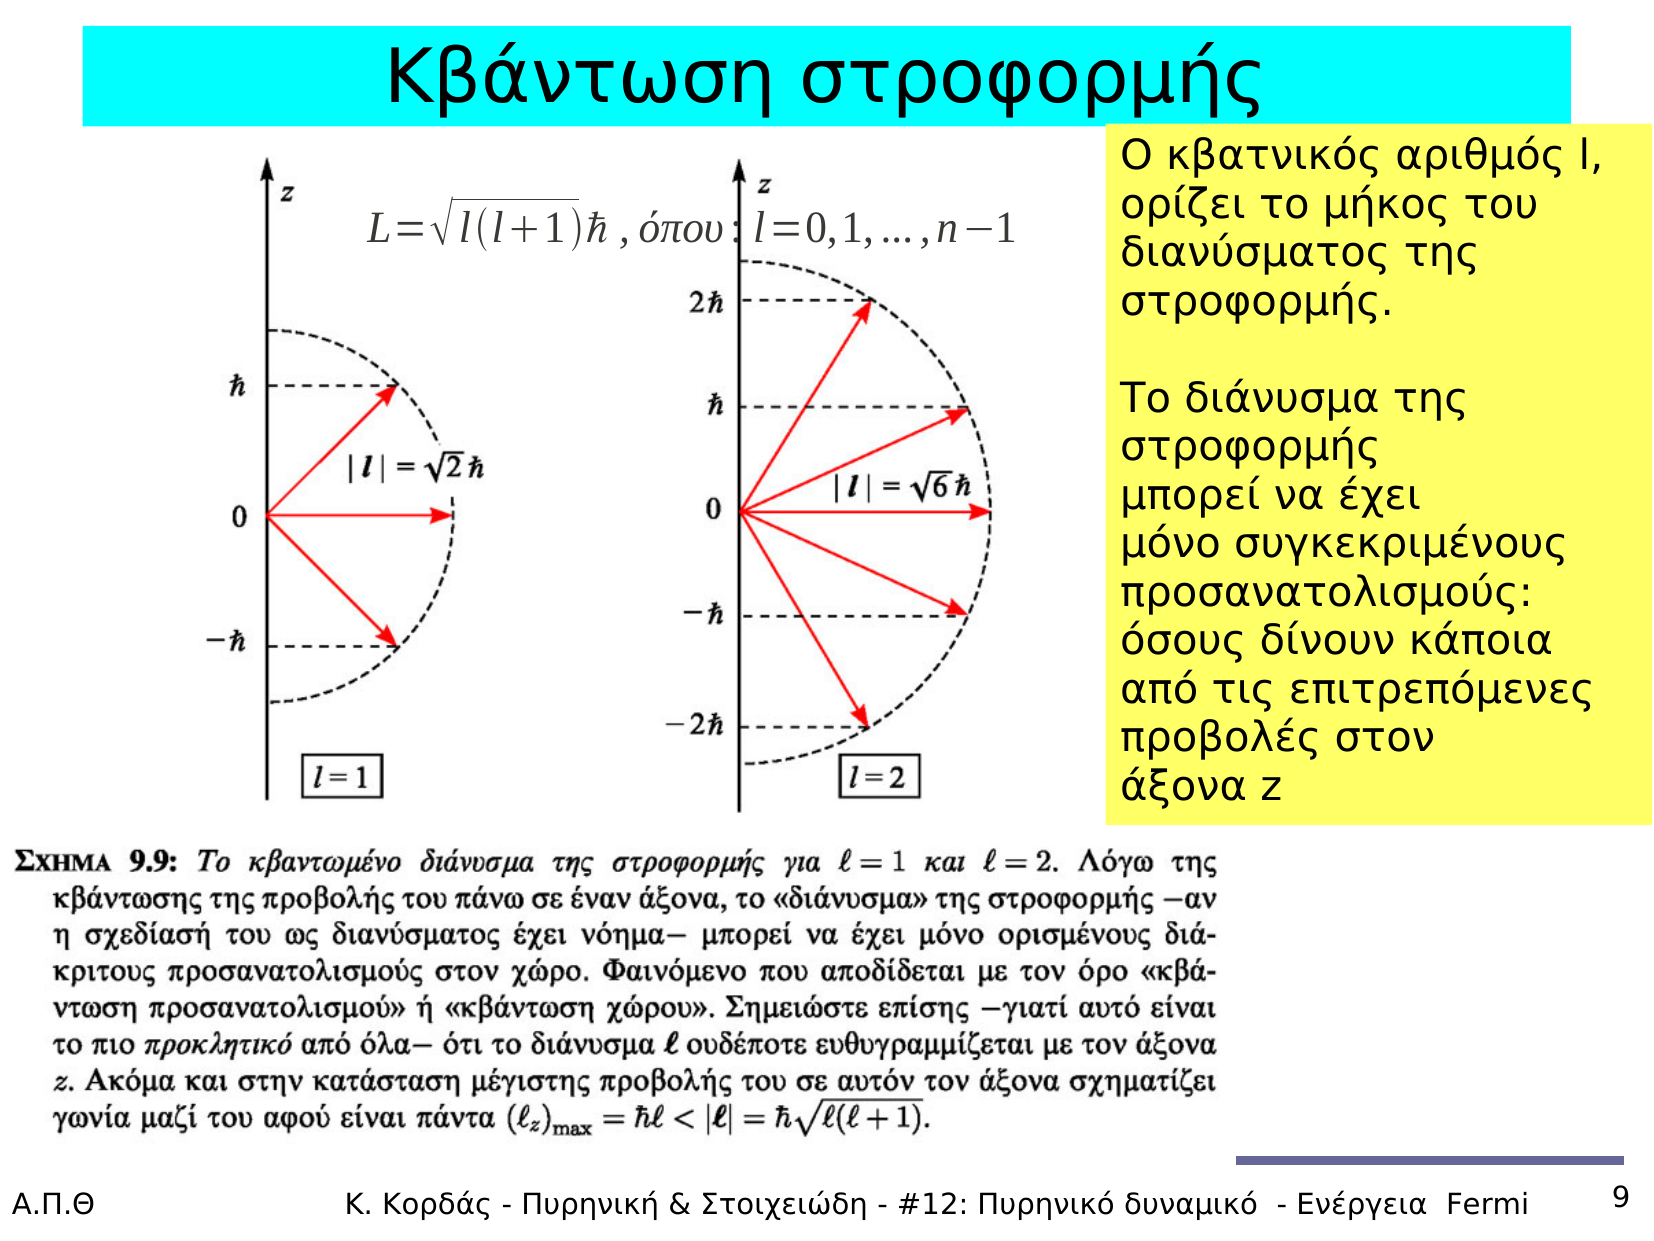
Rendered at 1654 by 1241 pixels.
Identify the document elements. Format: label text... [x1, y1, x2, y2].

text_box O κβατνικός αριθμός l, ορίζει το μήκος του διανύσματος της στροφορμής. Το διάνυσμα της στροφορμής μπορεί να έχει μόνο συγκεκριμένους προσανατολισμούς: όσους δίνουν κάποια από τις επιτρεπόμενες προβολές στον άξονα z [1105, 123, 1653, 825]
picture [1, 89, 1236, 1170]
title Κβάντωση στροφορμής [82, 25, 1571, 127]
chart [351, 191, 1031, 257]
